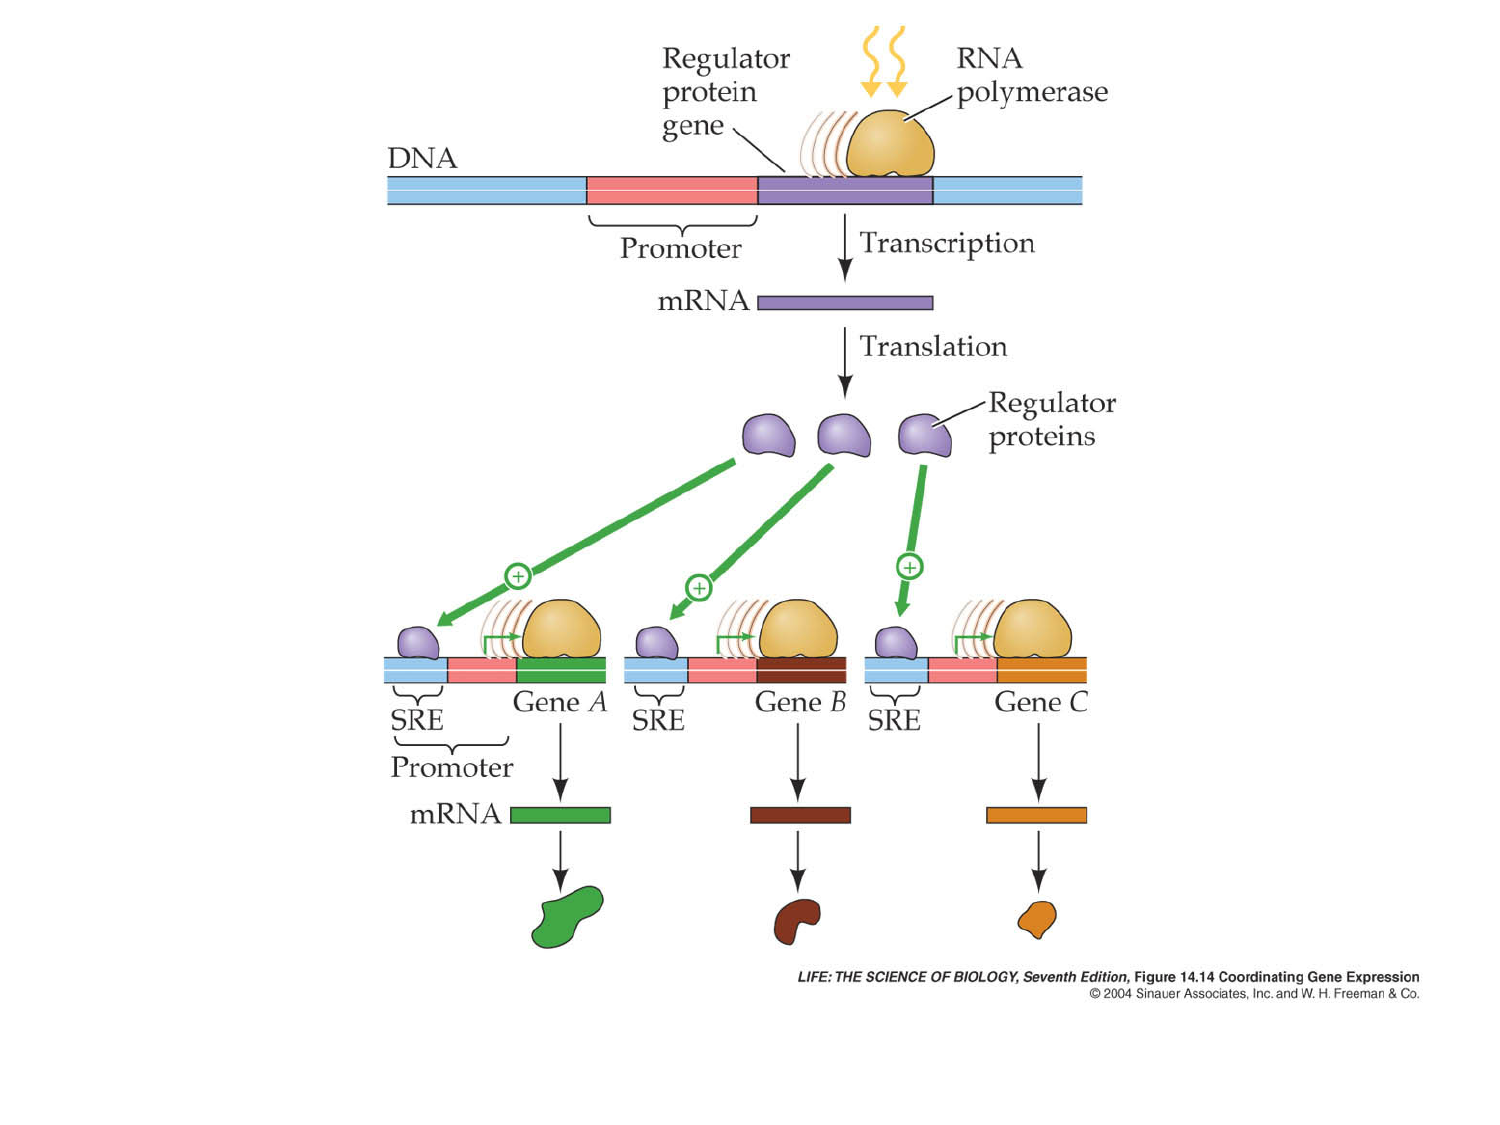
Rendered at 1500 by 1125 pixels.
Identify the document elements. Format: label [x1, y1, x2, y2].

picture [88, 0, 1438, 1012]
